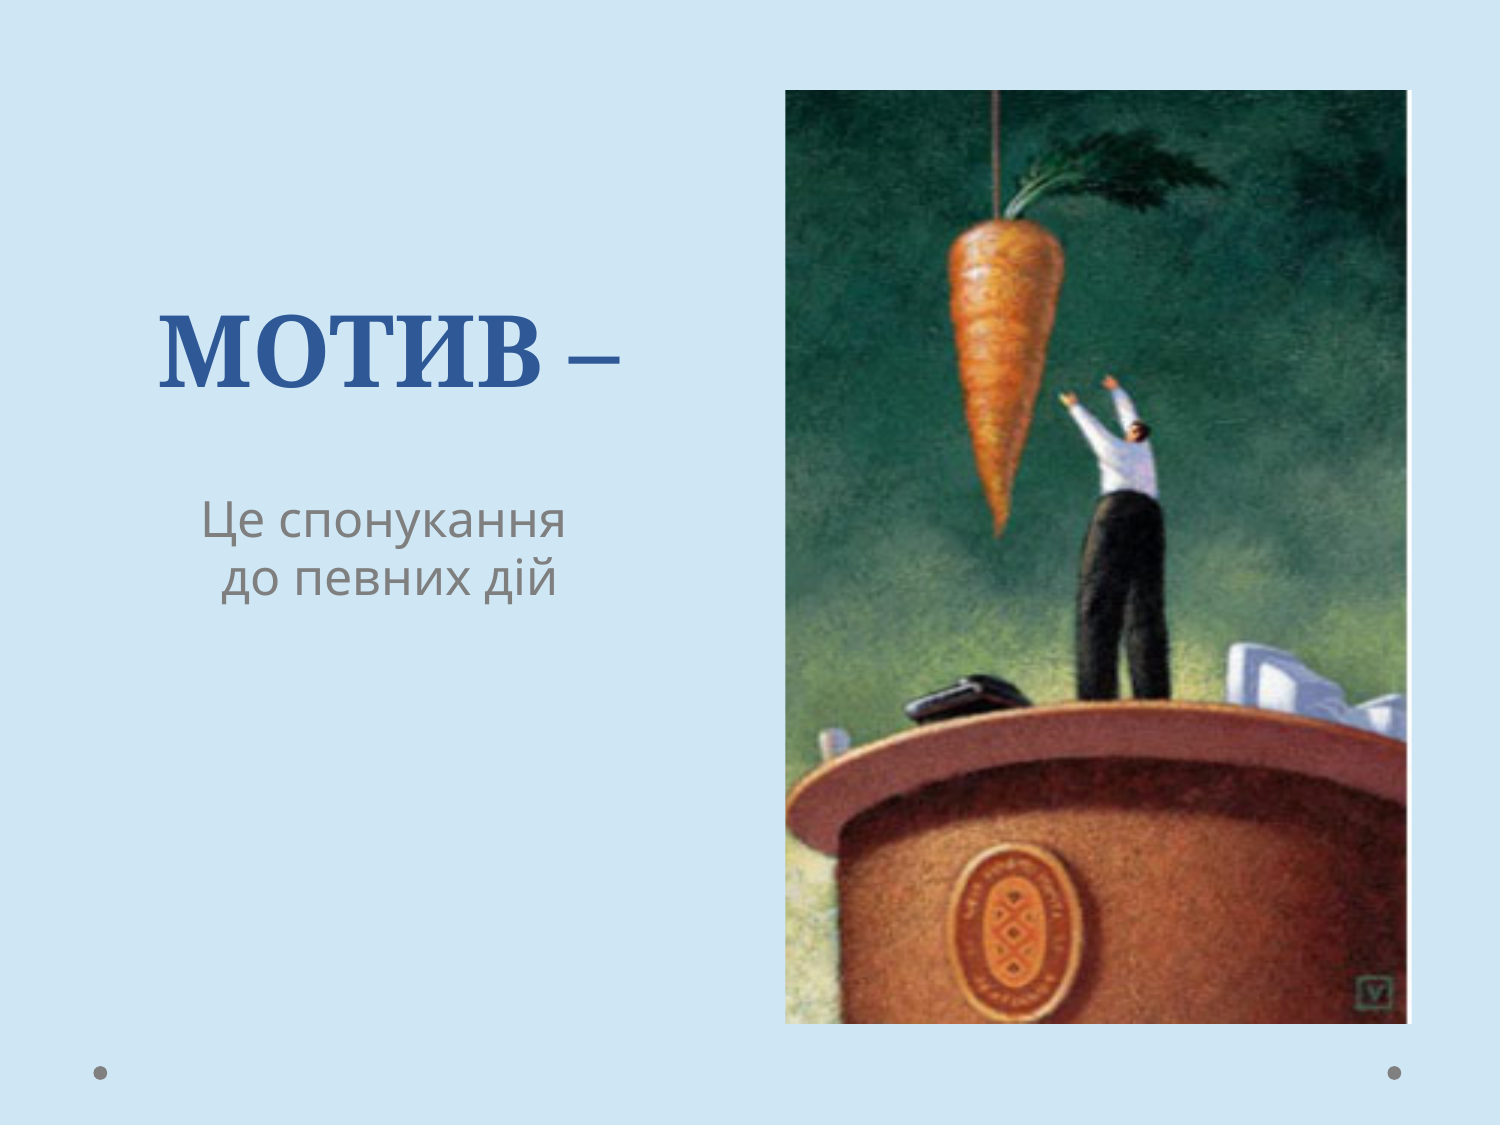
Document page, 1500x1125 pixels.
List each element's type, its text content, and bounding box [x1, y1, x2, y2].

picture [785, 90, 1412, 1024]
title МОТИВ – [53, 278, 750, 386]
list Це спонукання до певних дій [53, 491, 727, 705]
